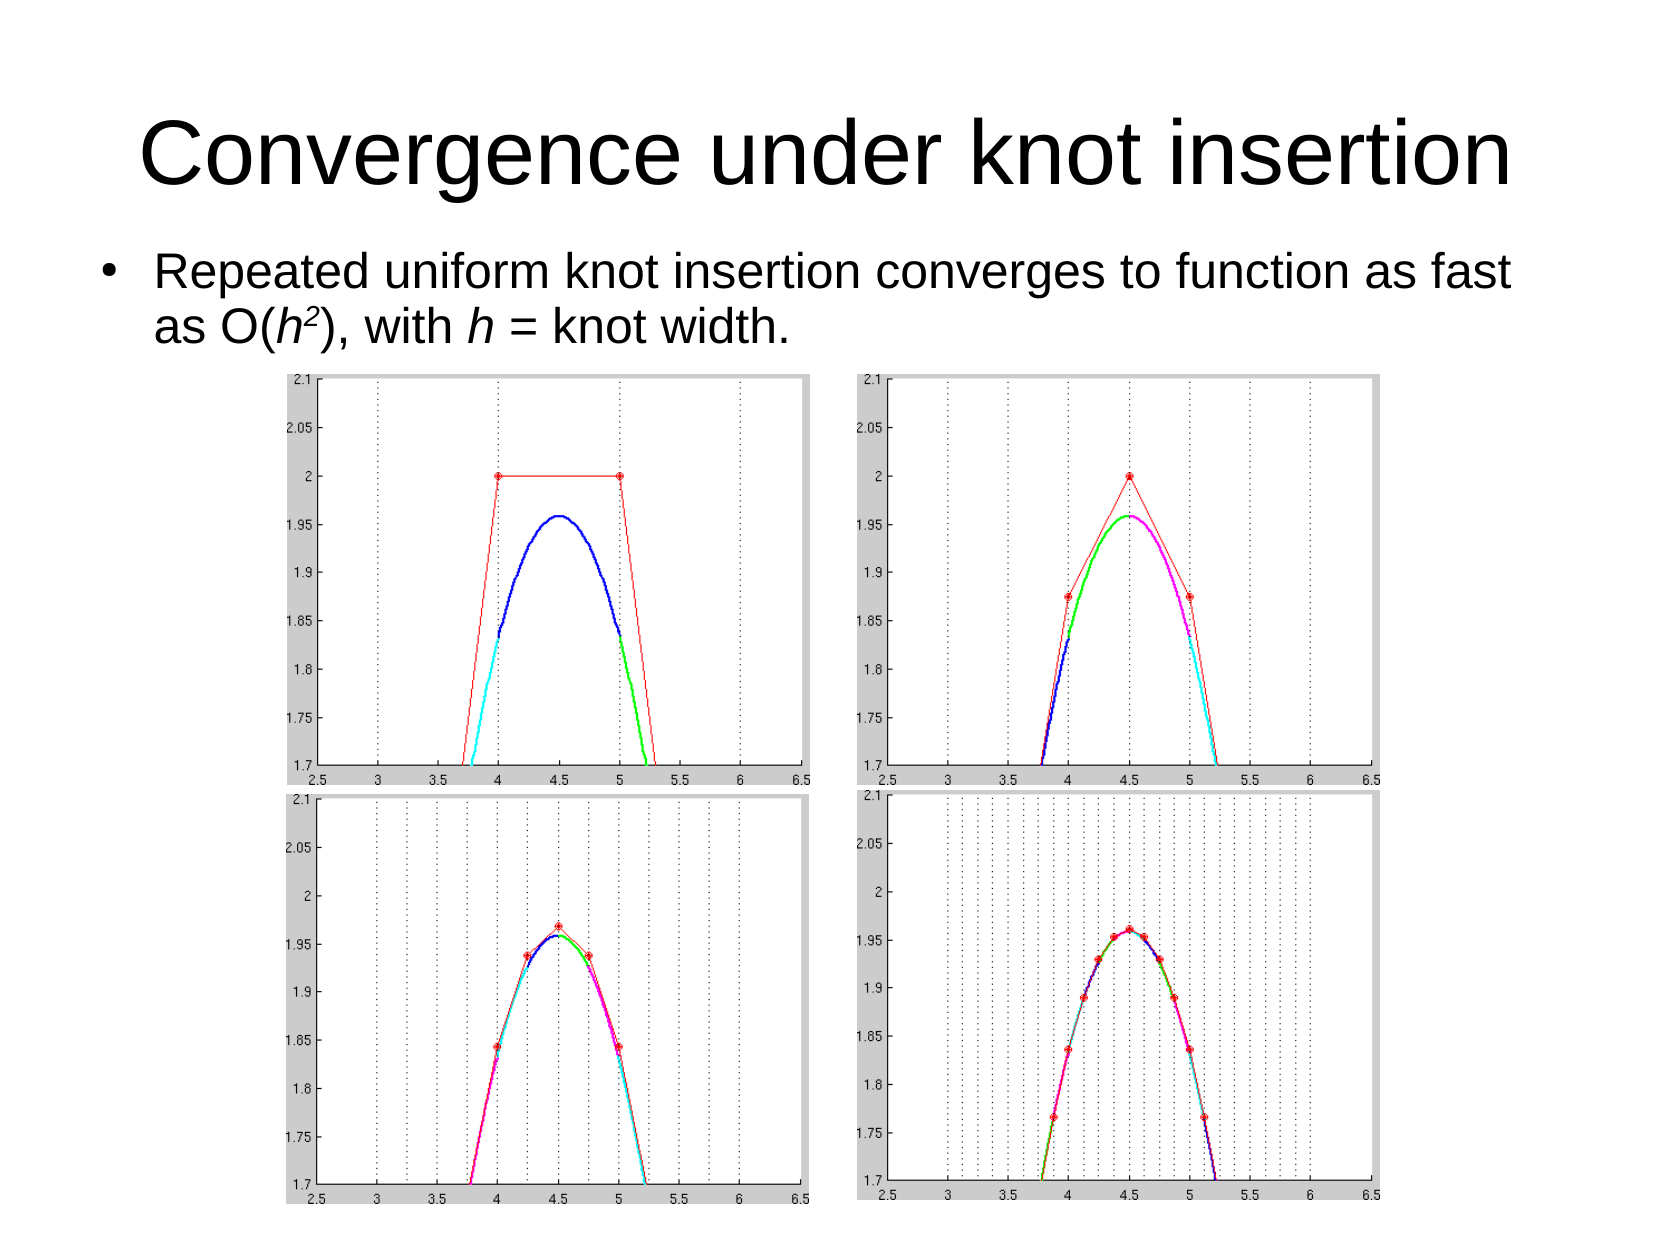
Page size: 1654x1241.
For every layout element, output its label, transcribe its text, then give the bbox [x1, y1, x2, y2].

picture [857, 790, 1380, 1200]
picture [857, 374, 1380, 785]
picture [287, 374, 810, 785]
list Repeated uniform knot insertion converges to function as fast as O(h2), with h = knot width. [82, 242, 1571, 1047]
picture [286, 794, 809, 1204]
title Convergence under knot insertion [82, 49, 1571, 242]
